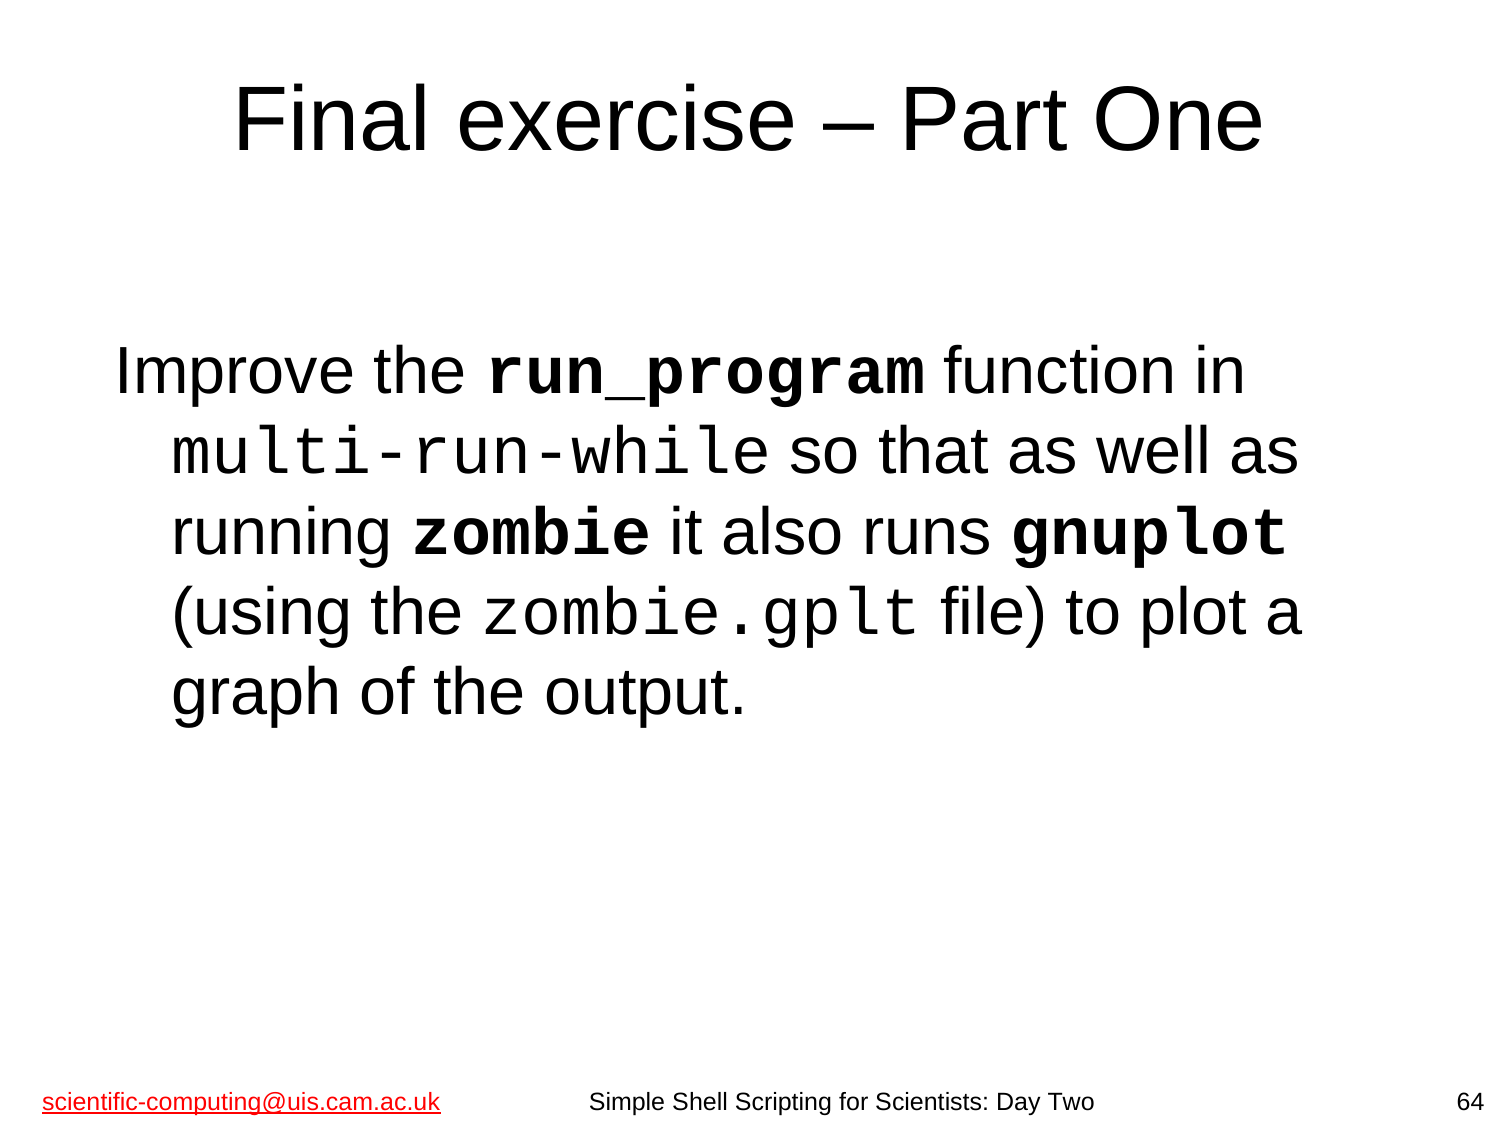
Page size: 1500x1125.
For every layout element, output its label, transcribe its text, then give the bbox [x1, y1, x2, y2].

title Final exercise – Part One [112, 59, 1388, 178]
list Improve the run_program function in multi-run-while so that as well as running zombie it also runs gnuplot (using the zombie.gplt file) to plot a graph of the output. [99, 324, 1401, 1001]
